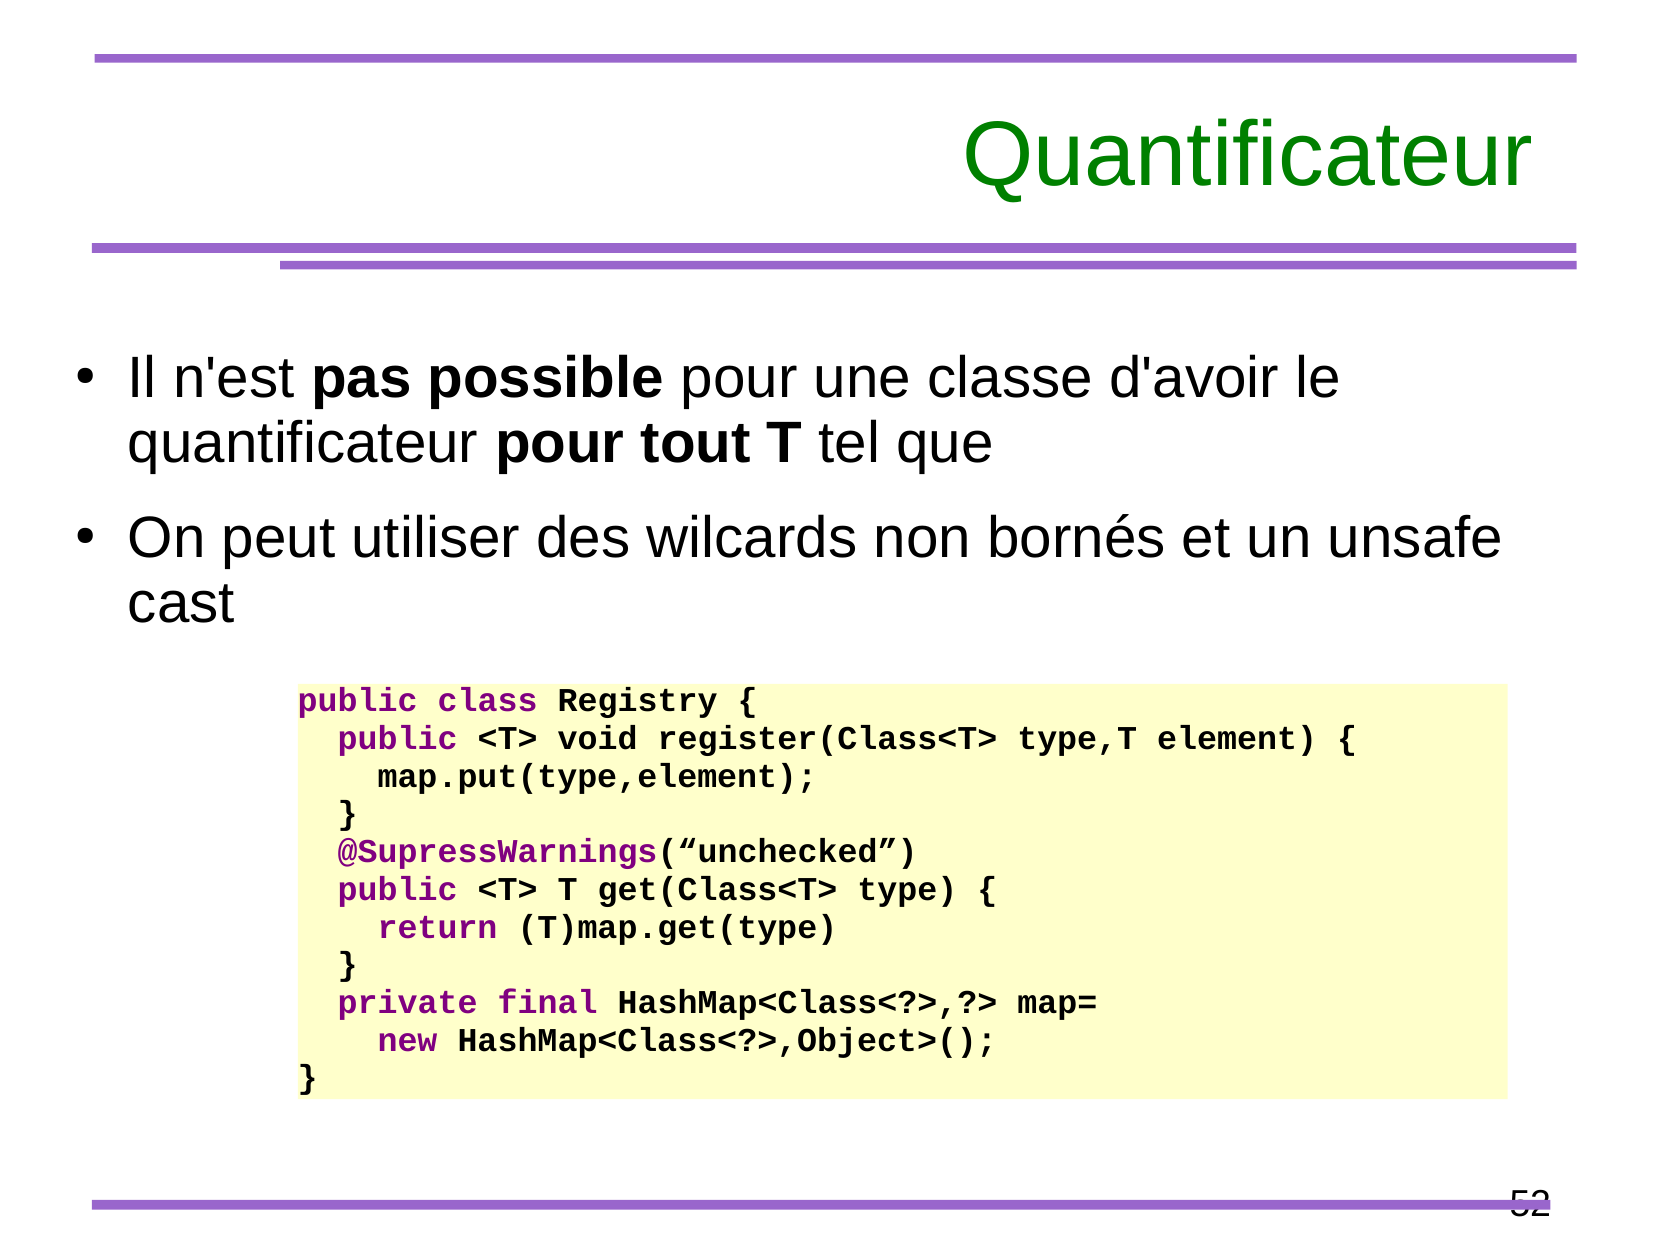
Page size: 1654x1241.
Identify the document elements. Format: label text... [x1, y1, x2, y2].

text_box public class Registry { public <T> void register(Class<T> type,T element) { map.put(type,element); } @SupressWarnings(“unchecked”) public <T> T get(Class<T> type) { return (T)map.get(type) } private final HashMap<Class<?>,?> map= new HashMap<Class<?>,Object>(); } [297, 683, 1508, 1100]
title Quantificateur [121, 49, 1534, 257]
list Il n'est pas possible pour une classe d'avoir le quantificateur pour tout T tel que On peut utiliser des wilcards non bornés et un unsafe cast [57, 344, 1534, 647]
